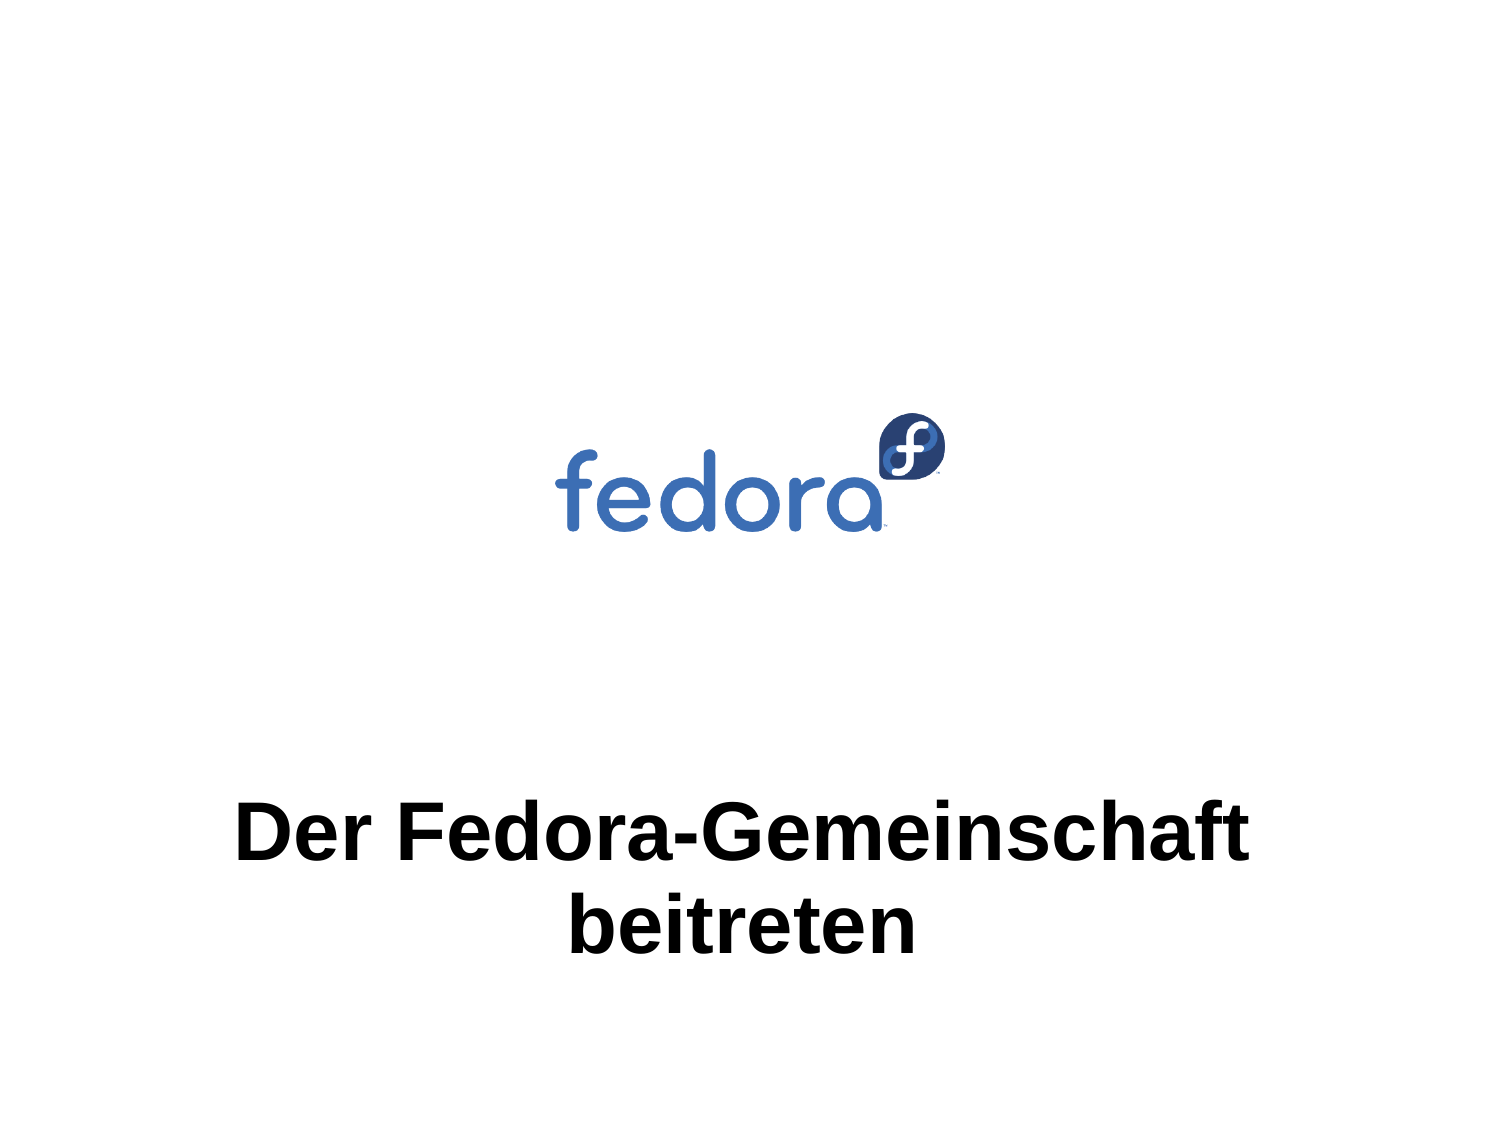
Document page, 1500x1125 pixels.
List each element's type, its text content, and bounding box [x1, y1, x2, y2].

title Der Fedora-Gemeinschaft beitreten [67, 781, 1418, 975]
picture [555, 413, 945, 532]
